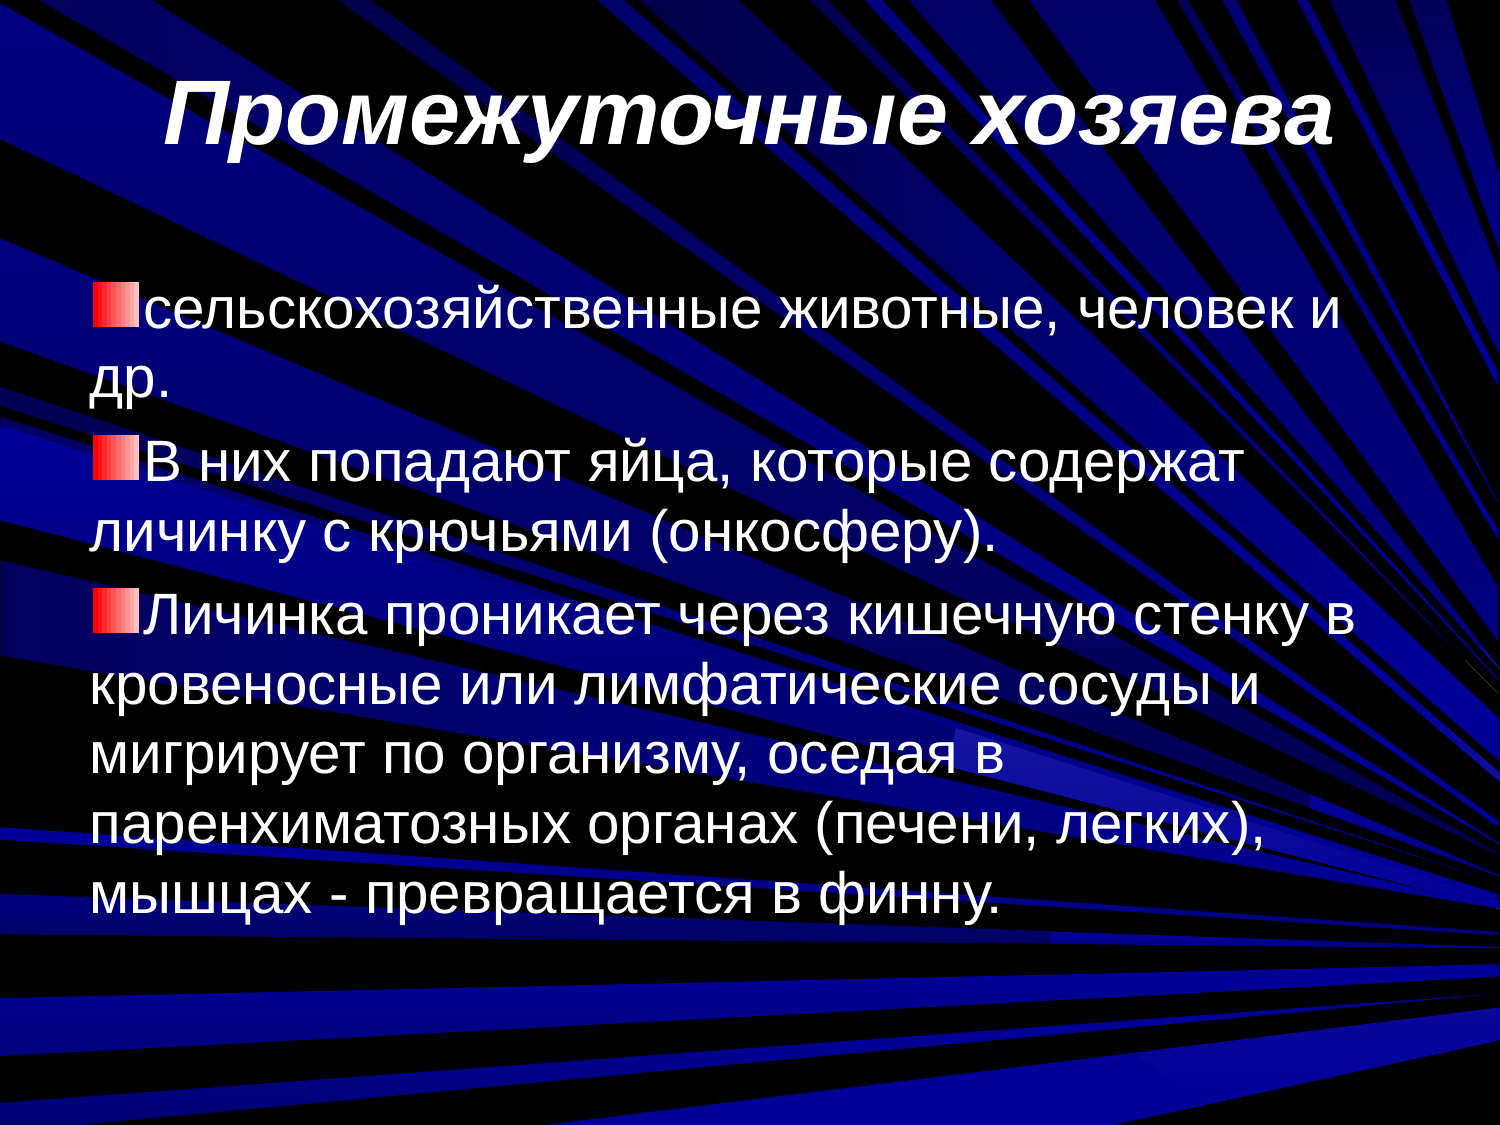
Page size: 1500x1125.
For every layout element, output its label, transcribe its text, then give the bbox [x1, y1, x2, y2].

title Промежуточные хозяева [75, 45, 1425, 234]
list сельскохозяйственные животные, человек и др. В них попадают яйца, которые содержат личинку с крючьями (онкосферу). Личинка проникает через кишечную стенку в кровеносные или лимфатические сосуды и мигрирует по организму, оседая в паренхиматозных органах (печени, легких), мышцах - превращается в финну. [75, 262, 1425, 1006]
